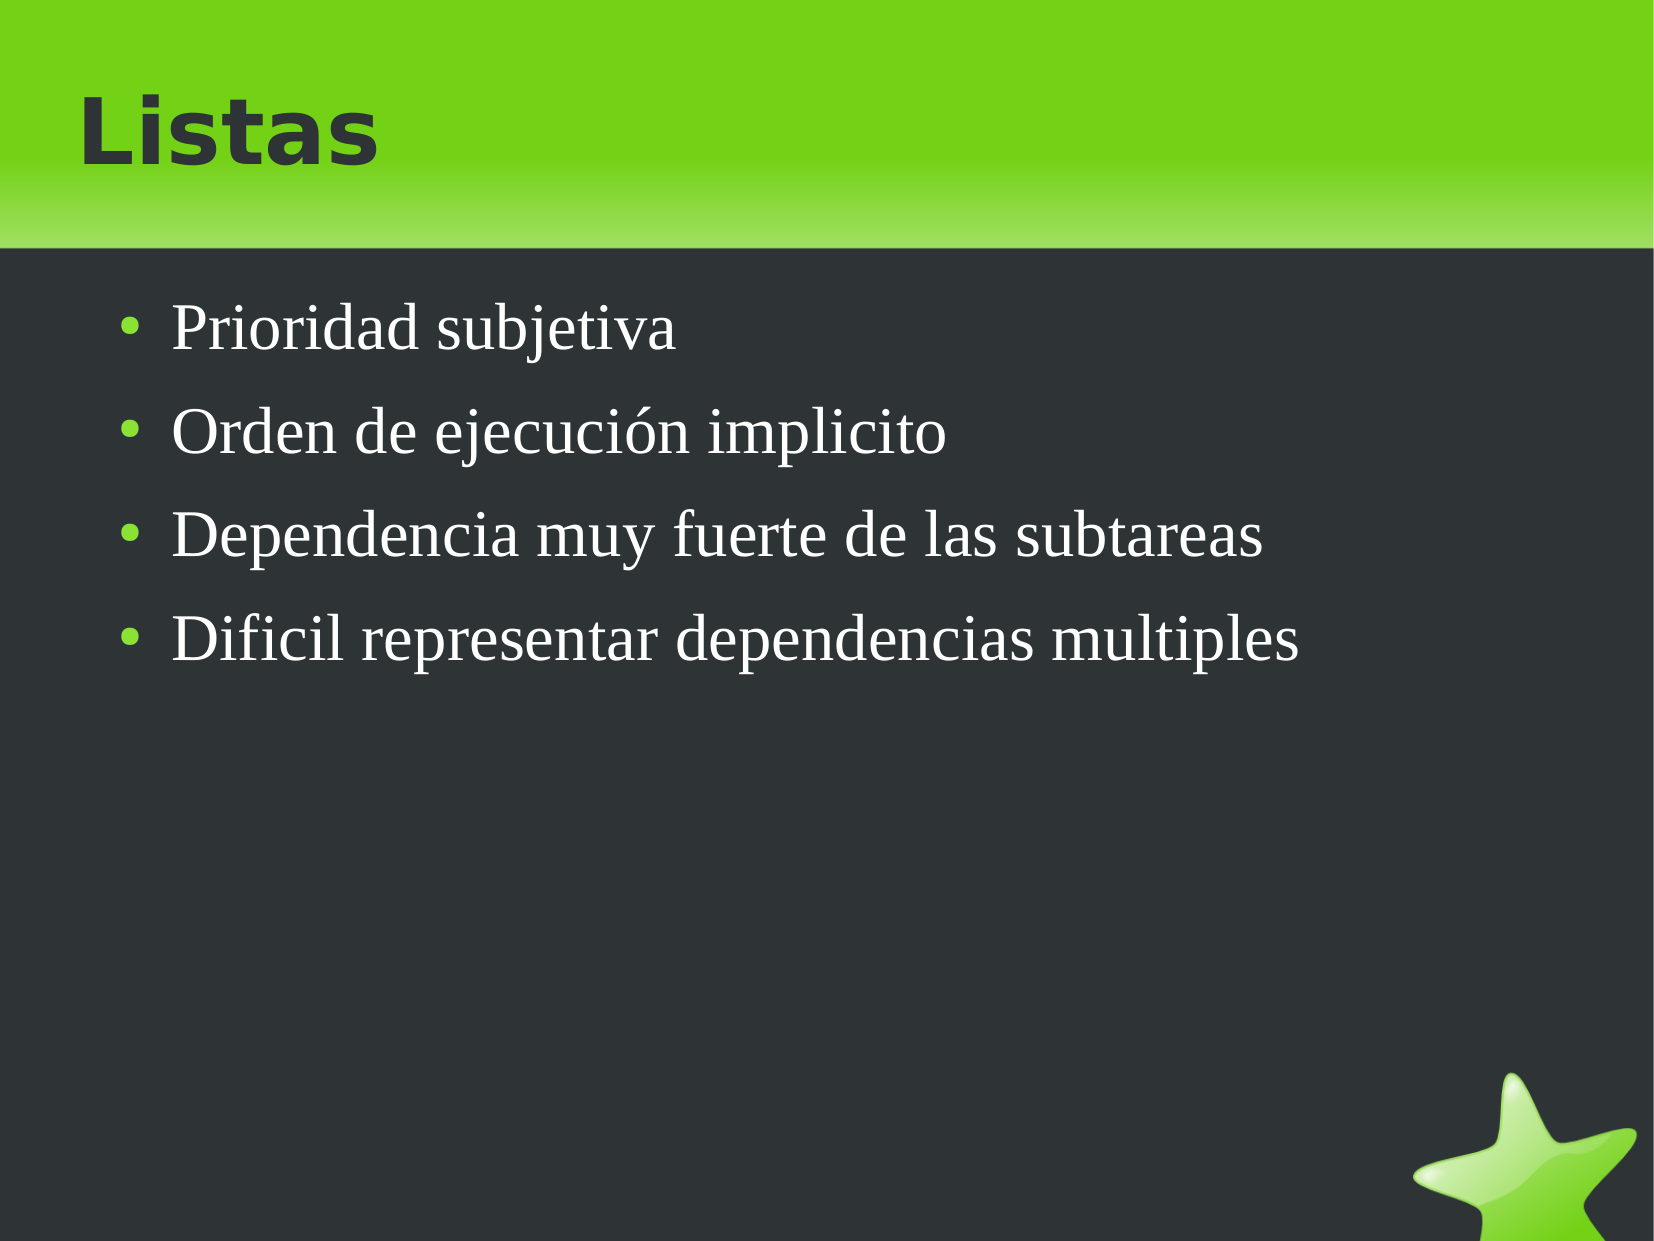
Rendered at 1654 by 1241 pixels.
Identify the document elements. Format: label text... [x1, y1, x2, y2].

picture [0, 0, 1654, 1241]
title Listas [76, 29, 1565, 237]
list Prioridad subjetiva Orden de ejecución implicito Dependencia muy fuerte de las subtareas Dificil representar dependencias multiples [82, 290, 1571, 1109]
